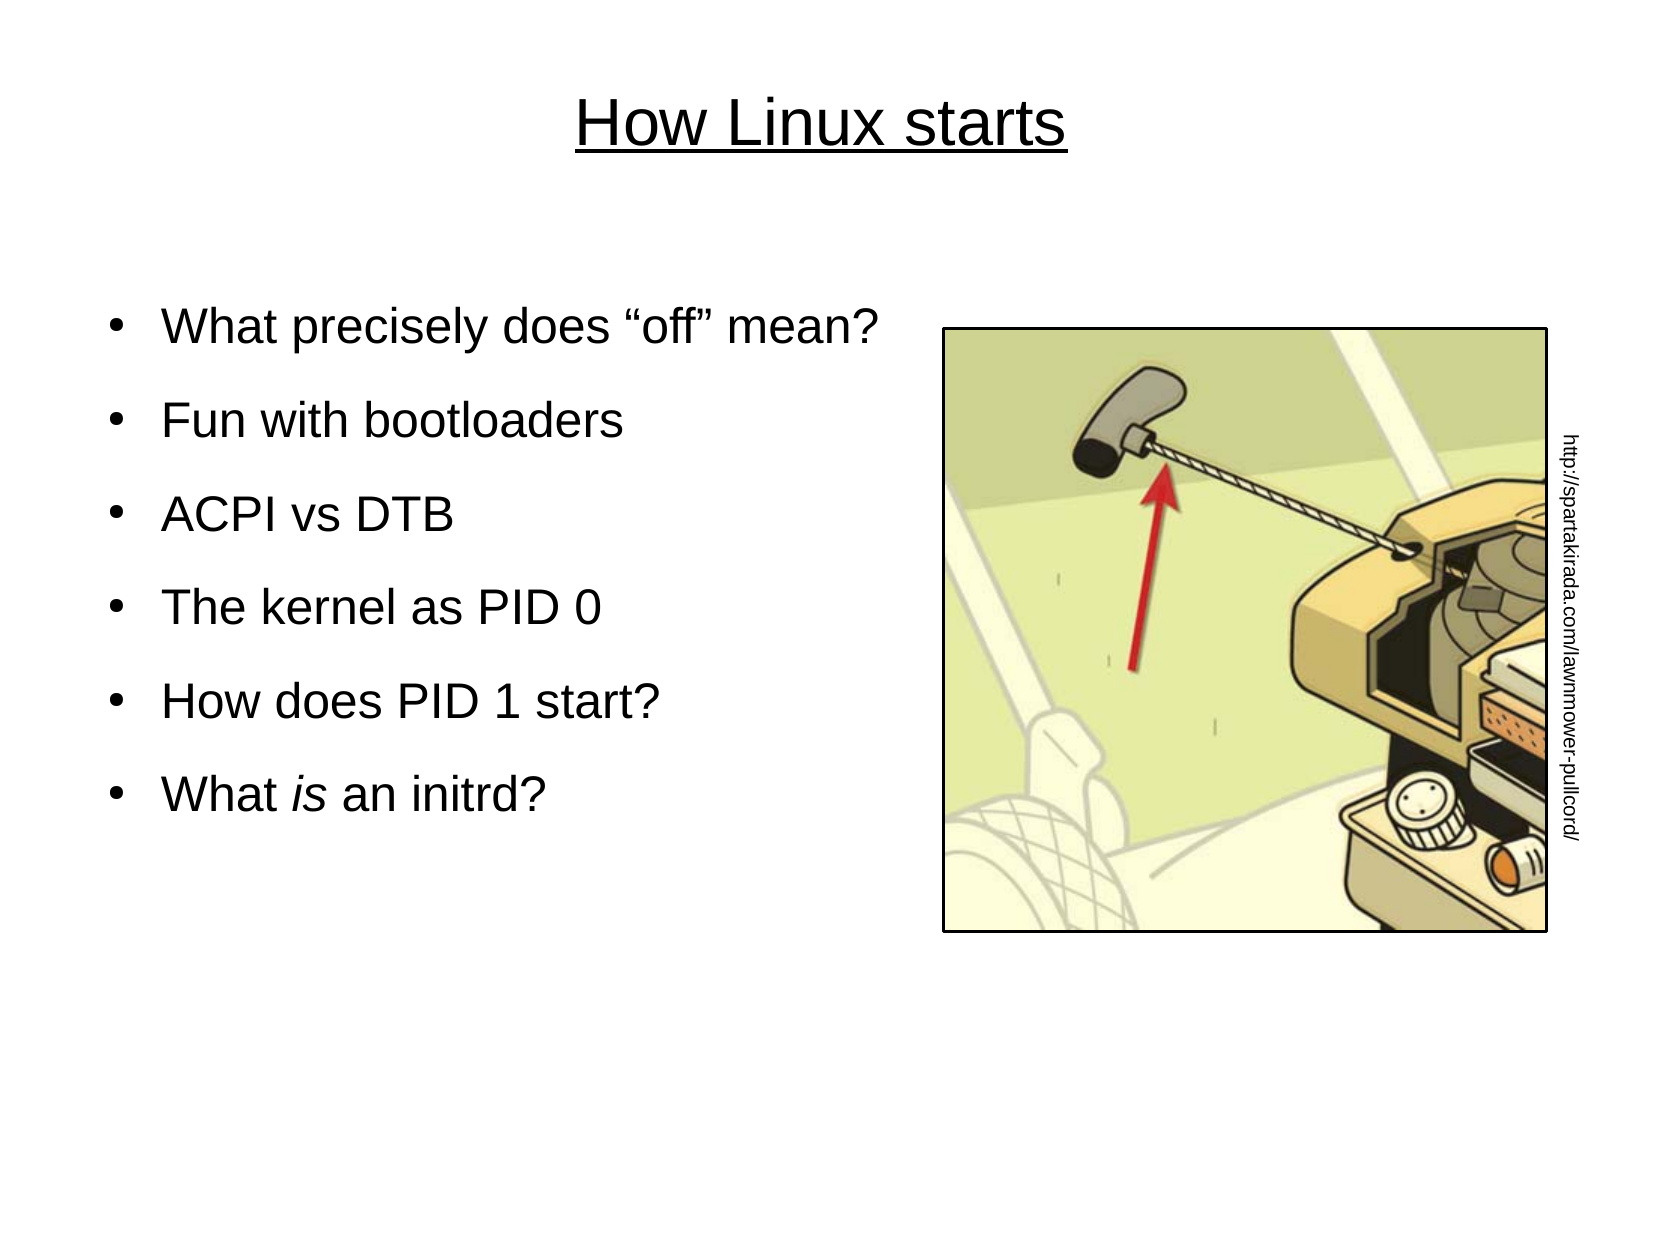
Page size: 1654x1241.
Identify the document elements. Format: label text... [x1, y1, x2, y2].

list What precisely does “off” mean? Fun with bootloaders ACPI vs DTB The kernel as PID 0 How does PID 1 start? What is an initrd? [90, 290, 931, 961]
title How Linux starts [82, 49, 1561, 195]
text_box http://spartakirada.com/lawnmower-pullcord/ [1555, 420, 1591, 857]
picture [945, 330, 1546, 931]
